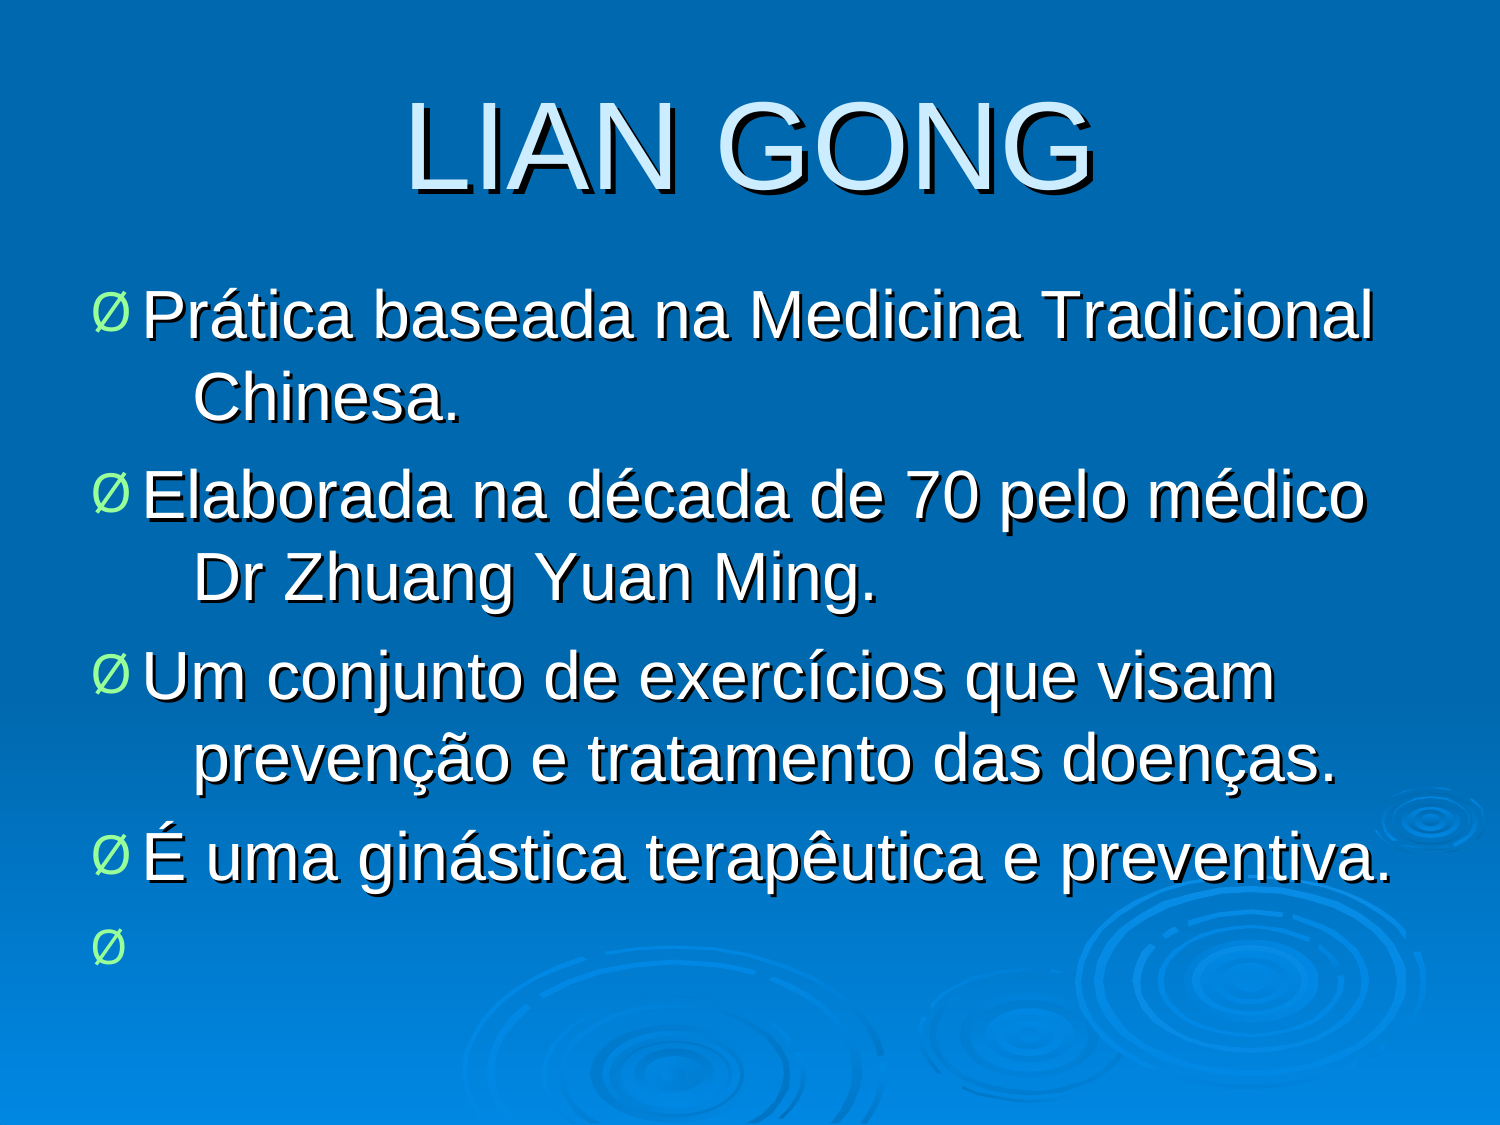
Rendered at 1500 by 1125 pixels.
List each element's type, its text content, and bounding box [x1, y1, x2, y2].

title LIAN GONG [75, 45, 1426, 233]
list Prática baseada na Medicina Tradicional Chinesa. Elaborada na década de 70 pelo médico Dr Zhuang Yuan Ming. Um conjunto de exercícios que visam prevenção e tratamento das doenças. É uma ginástica terapêutica e preventiva. [75, 262, 1426, 1005]
